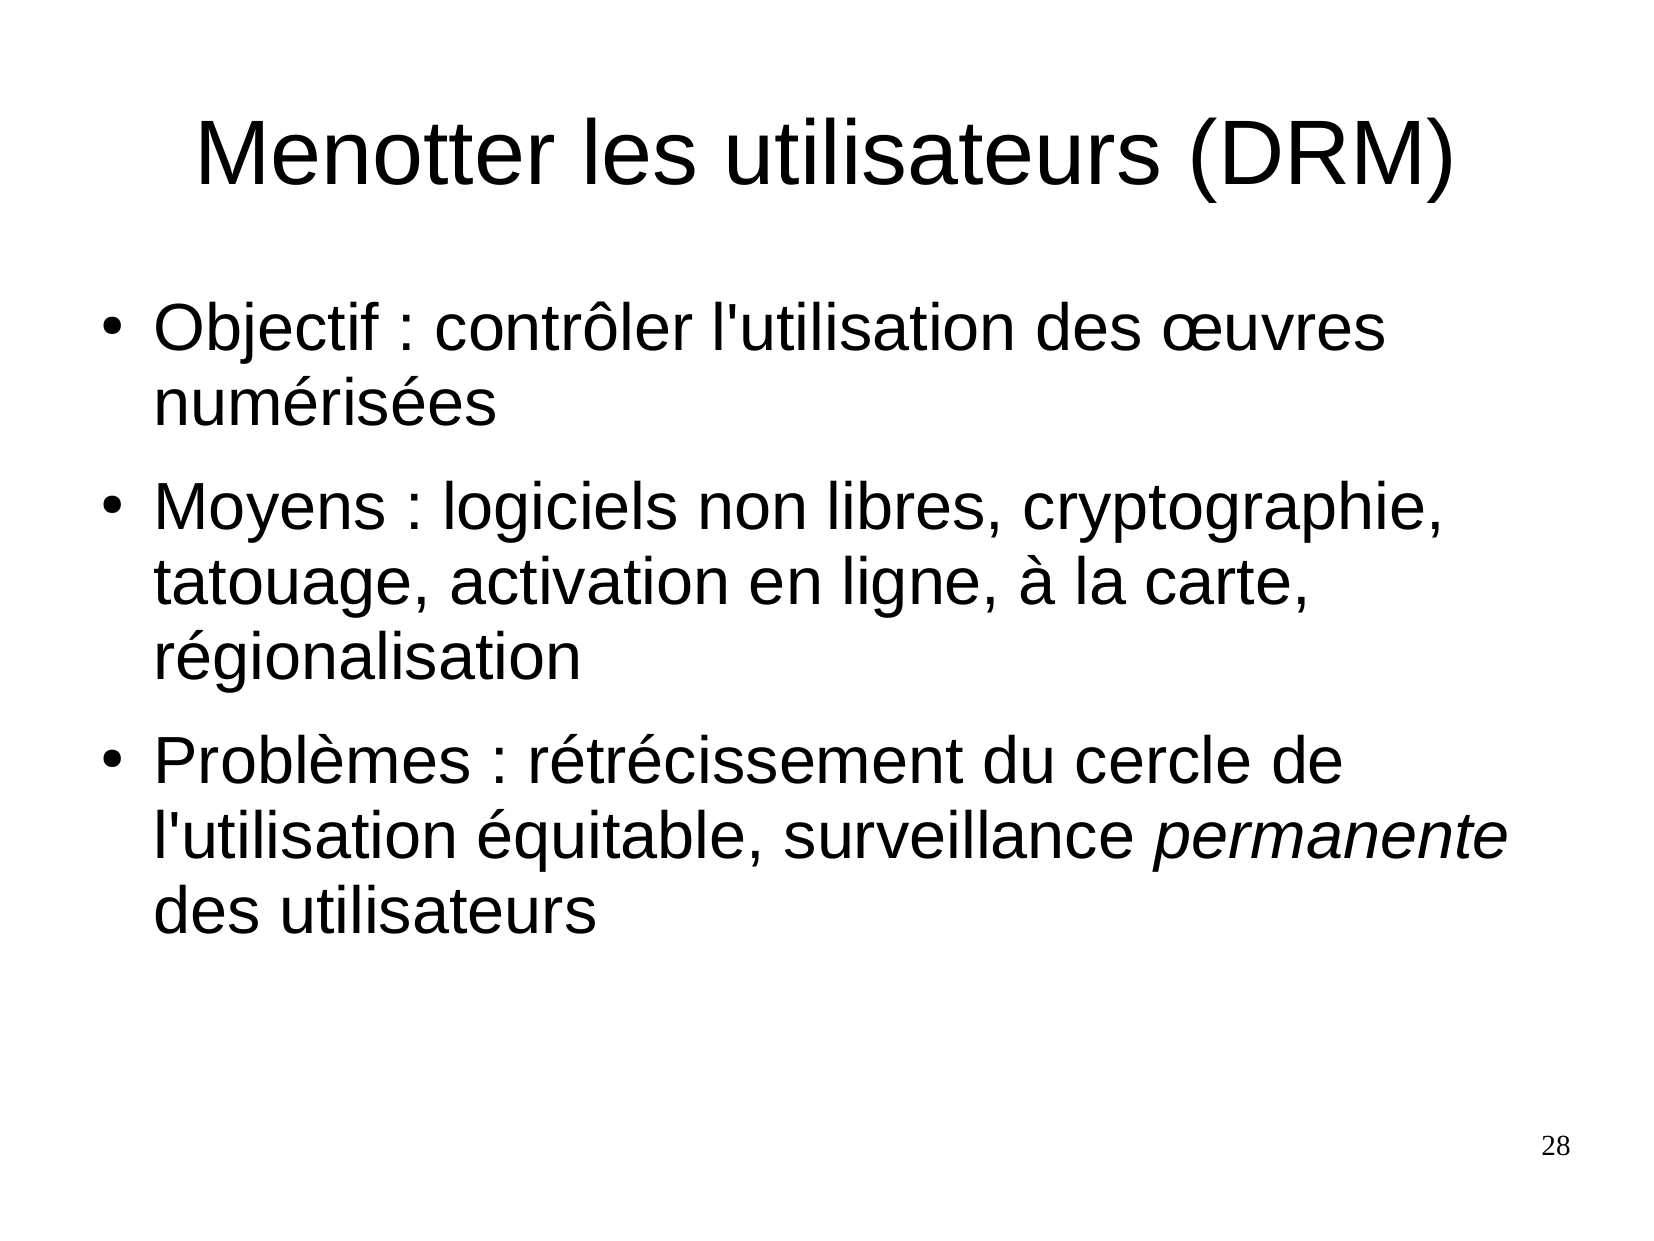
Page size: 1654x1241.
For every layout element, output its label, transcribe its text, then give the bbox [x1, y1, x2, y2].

title Menotter les utilisateurs (DRM) [82, 49, 1571, 257]
list Objectif : contrôler l'utilisation des œuvres numérisées Moyens : logiciels non libres, cryptographie, tatouage, activation en ligne, à la carte, régionalisation Problèmes : rétrécissement du cercle de l'utilisation équitable, surveillance permanente des utilisateurs [82, 290, 1538, 1010]
